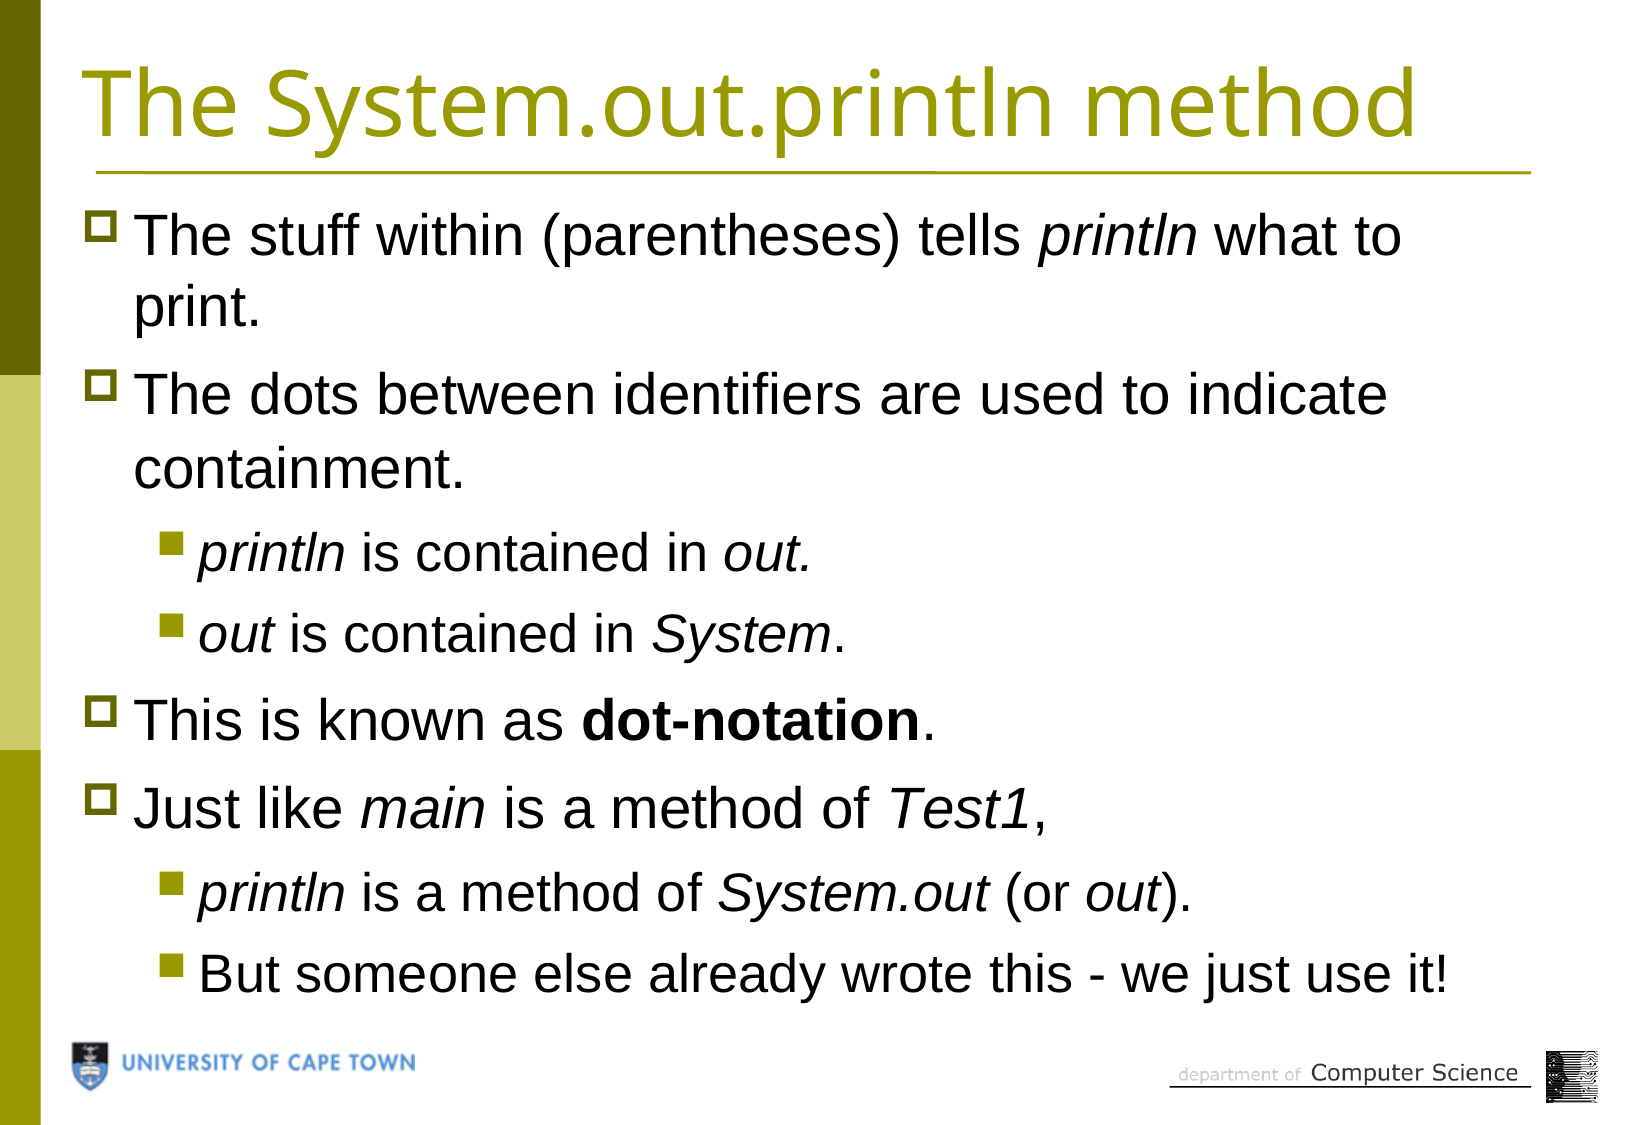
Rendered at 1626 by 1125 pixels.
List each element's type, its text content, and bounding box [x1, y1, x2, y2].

title The System.out.println method [81, 52, 1543, 165]
text_box The stuff within (parentheses) tells println what to print. The dots between identifiers are used to indicate containment. println is contained in out. out is contained in System. This is known as dot-notation. Just like main is a method of Test1, println is a method of System.out (or out). But someone else already wrote this - we just use it! [81, 196, 1543, 1004]
picture [1546, 1051, 1598, 1103]
picture [1169, 1043, 1532, 1091]
picture [61, 1024, 415, 1103]
